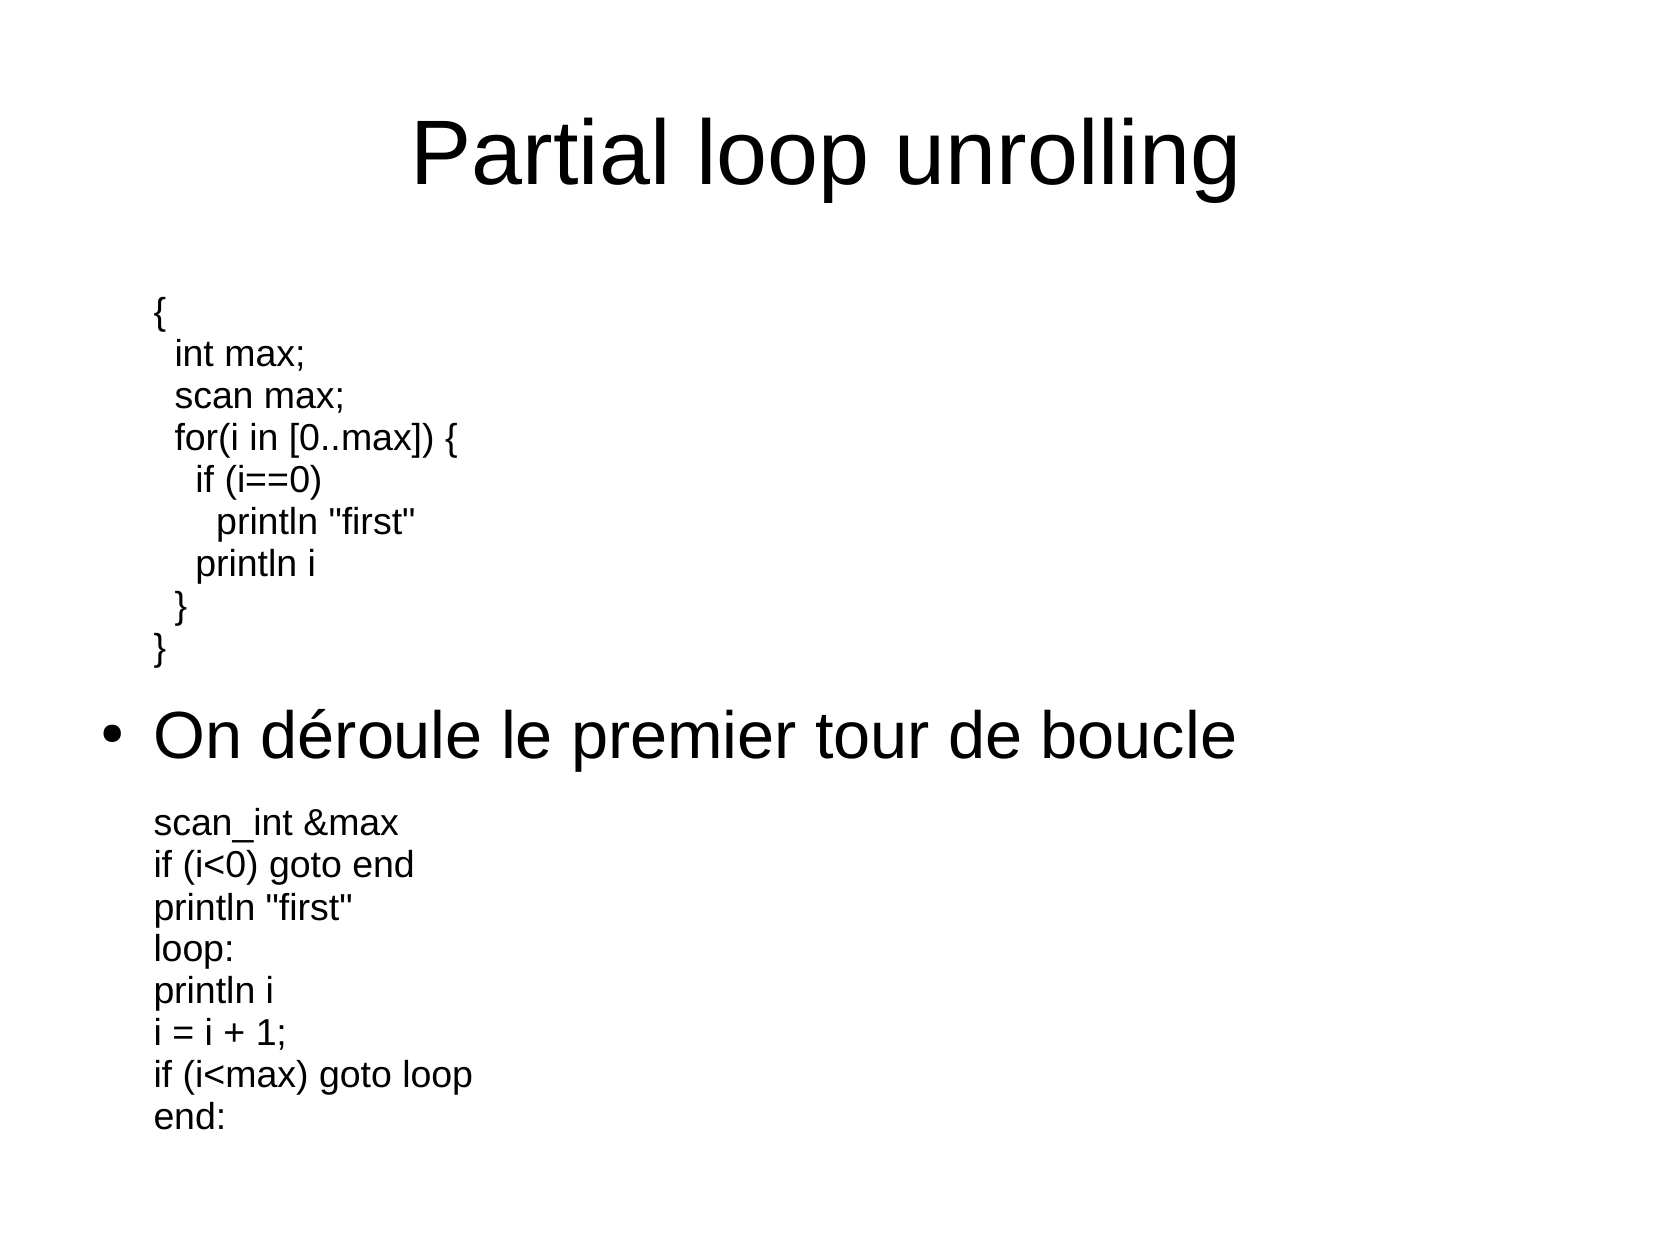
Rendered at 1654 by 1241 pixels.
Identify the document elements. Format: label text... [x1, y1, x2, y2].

title Partial loop unrolling [82, 56, 1571, 250]
list { int max; scan max; for(i in [0..max]) { if (i==0) println "first" println i } } On déroule le premier tour de boucle scan_int &max if (i<0) goto end println "first" loop: println i i = i + 1; if (i<max) goto loop end: [82, 290, 1571, 1138]
